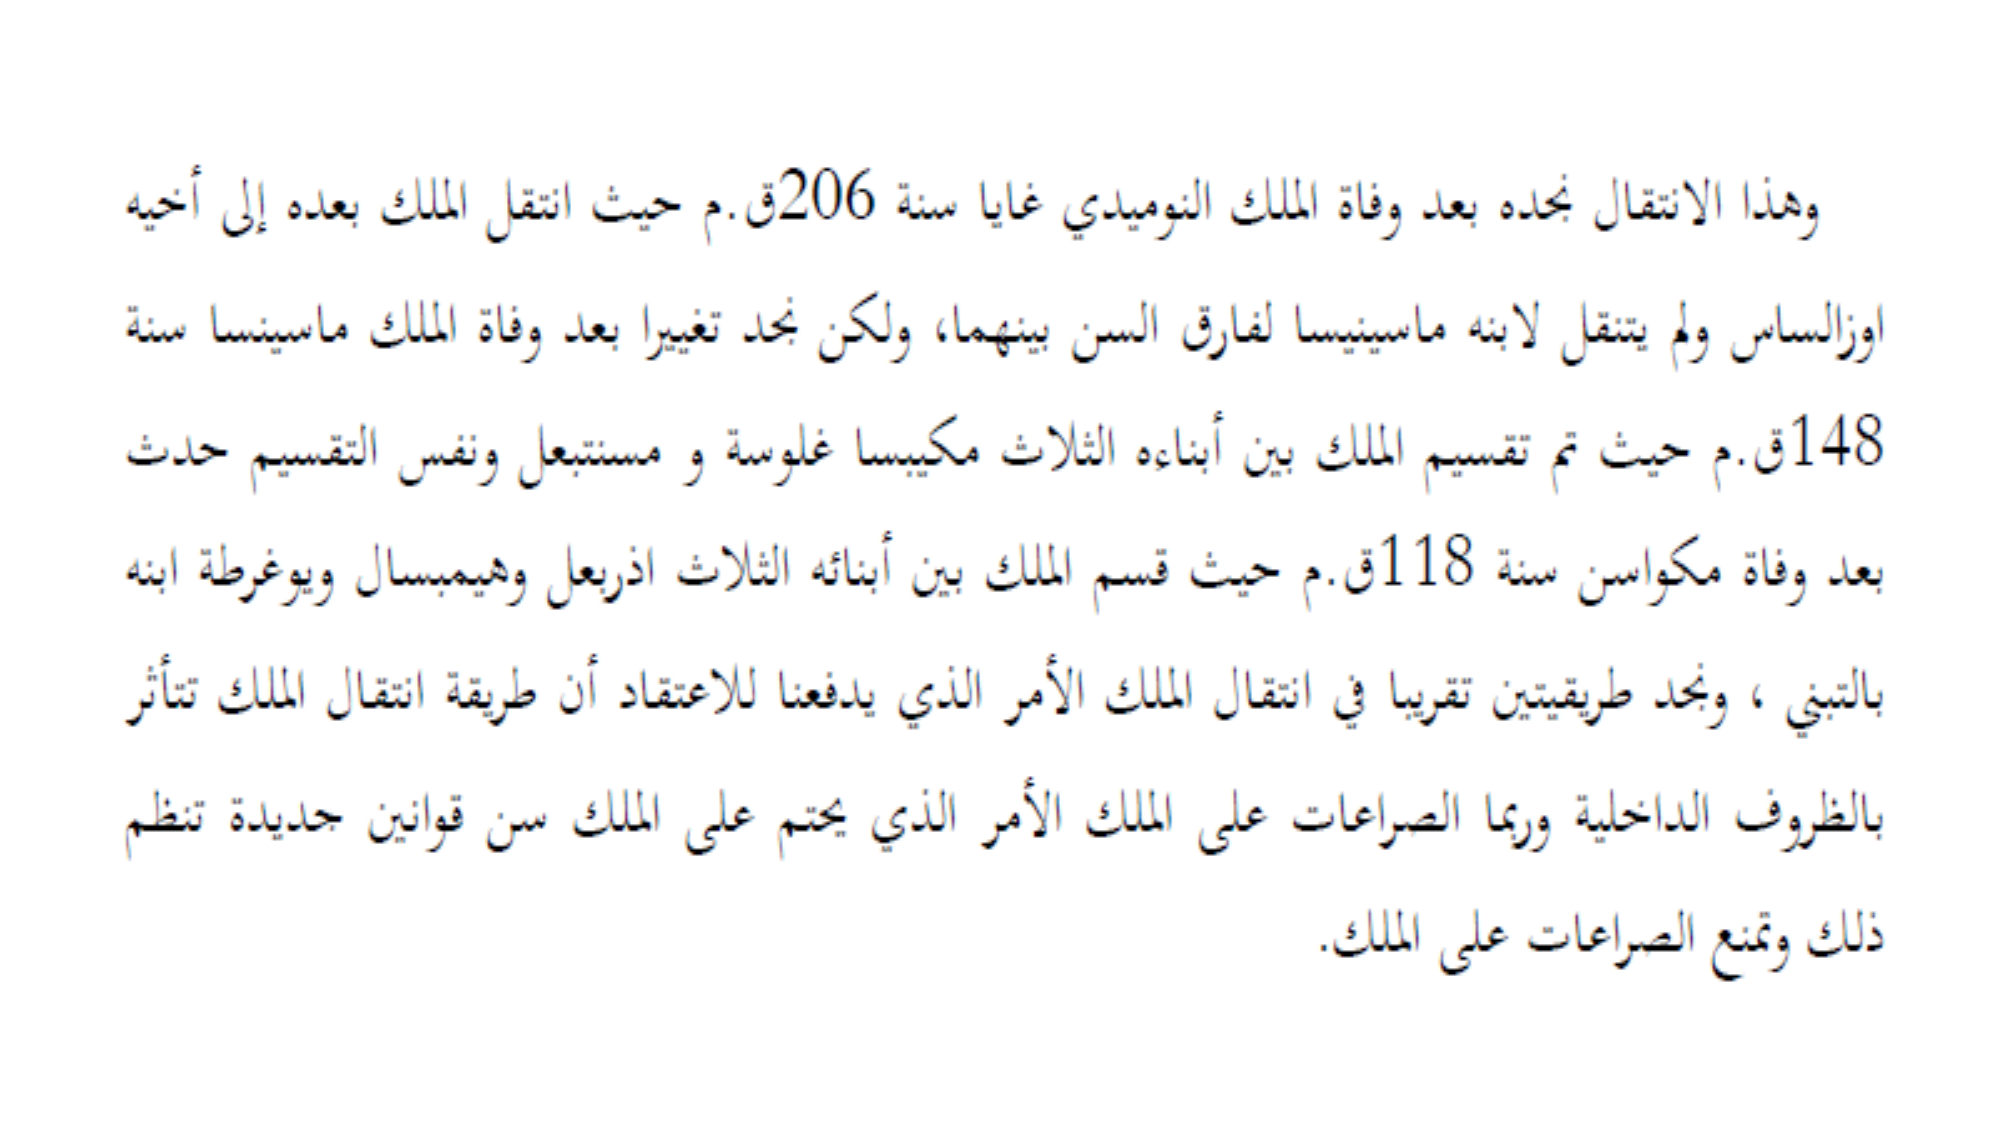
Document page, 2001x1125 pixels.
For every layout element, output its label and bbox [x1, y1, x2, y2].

picture [72, 145, 1946, 991]
